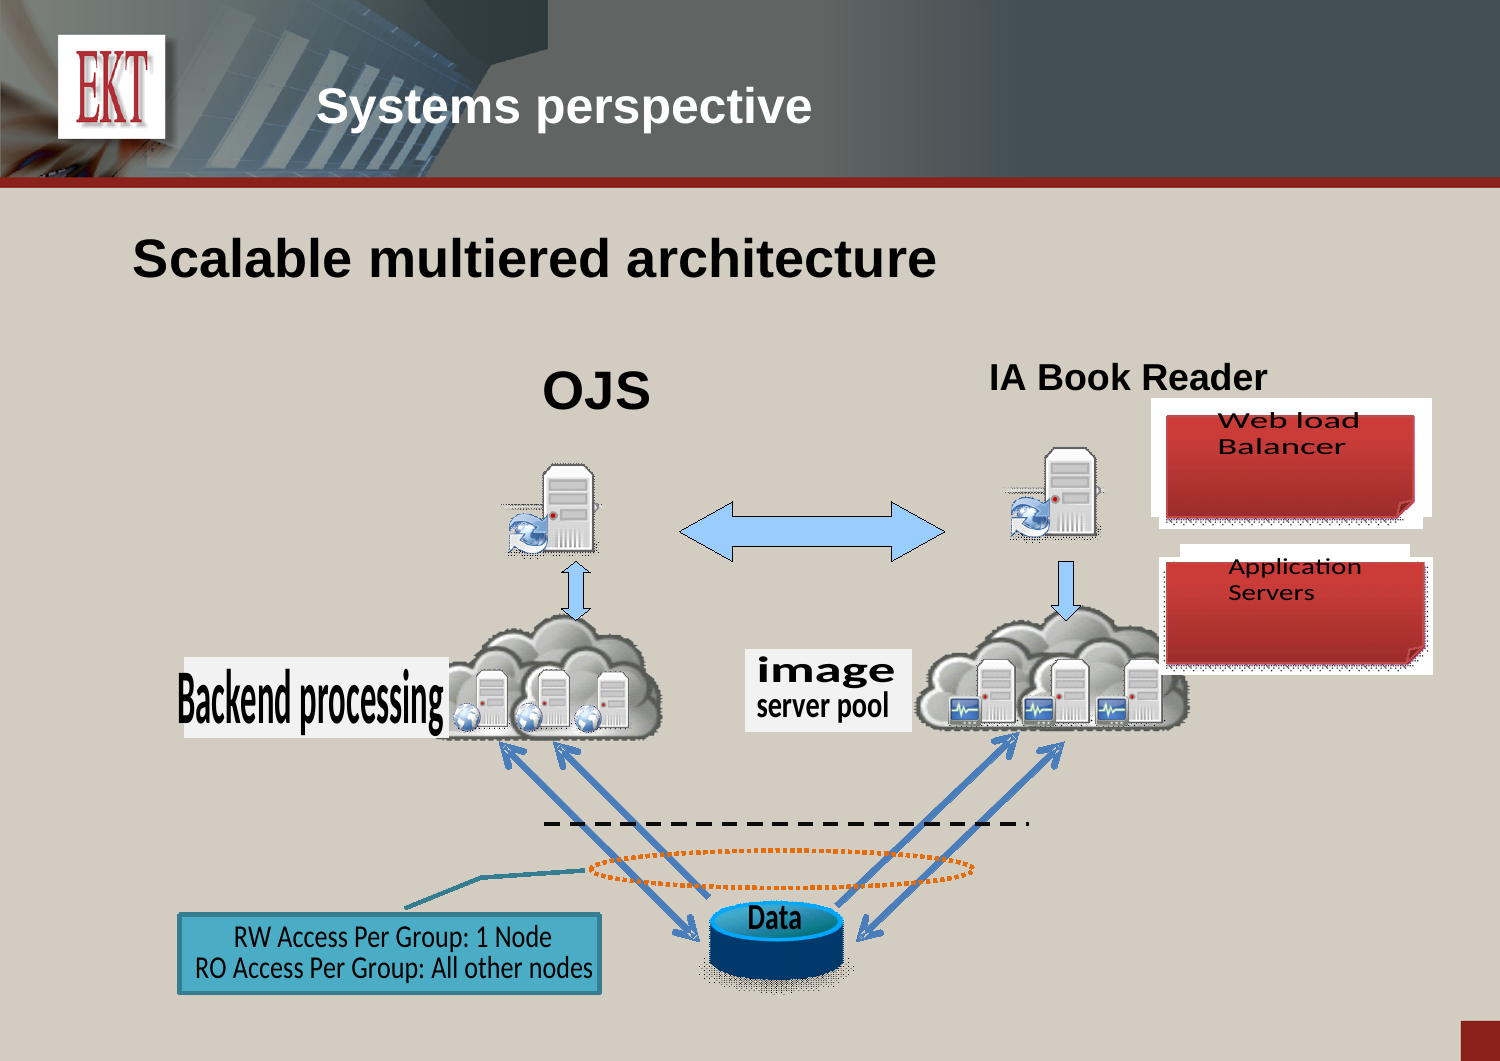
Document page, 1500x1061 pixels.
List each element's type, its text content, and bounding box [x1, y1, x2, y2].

text_box Application Servers [1228, 557, 1369, 605]
text_box [950, 822, 965, 826]
text_box [1166, 562, 1424, 664]
text_box [671, 822, 687, 826]
text_box [874, 822, 889, 826]
text_box [1166, 415, 1414, 518]
text_box [1051, 561, 1081, 621]
text_box [747, 822, 763, 826]
text_box [679, 501, 945, 562]
text_box [561, 561, 591, 621]
text_box [1000, 822, 1016, 826]
text_box RW Access Per Group: 1 Node [233, 922, 555, 954]
text_box server pool [756, 689, 890, 726]
text_box image [756, 654, 896, 691]
text_box [184, 657, 449, 738]
text_box [899, 822, 914, 826]
text_box OJS [527, 360, 912, 428]
text_box [499, 741, 700, 942]
text_box Web load Balancer [1217, 411, 1370, 459]
title Systems perspective [301, 42, 1426, 165]
text_box [646, 822, 661, 826]
text_box [722, 822, 737, 826]
text_box [177, 912, 602, 995]
text_box [745, 649, 912, 732]
text_box [823, 822, 838, 826]
text_box IA Book Reader [974, 354, 1359, 406]
text_box Backend processing [177, 663, 443, 739]
text_box [772, 822, 788, 826]
text_box [798, 822, 813, 826]
text_box [696, 822, 712, 826]
text_box Scalable multiered architecture [118, 228, 1034, 296]
text_box [595, 822, 611, 826]
text_box RO Access Per Group: All other nodes [195, 954, 603, 985]
text_box [834, 732, 1020, 908]
picture [0, 0, 1500, 1061]
text_box Data [747, 901, 803, 937]
text_box [968, 864, 975, 875]
text_box [404, 868, 585, 910]
text_box [544, 822, 560, 826]
text_box [848, 822, 864, 826]
text_box [856, 741, 1065, 942]
text_box [553, 741, 711, 900]
text_box [589, 865, 595, 873]
